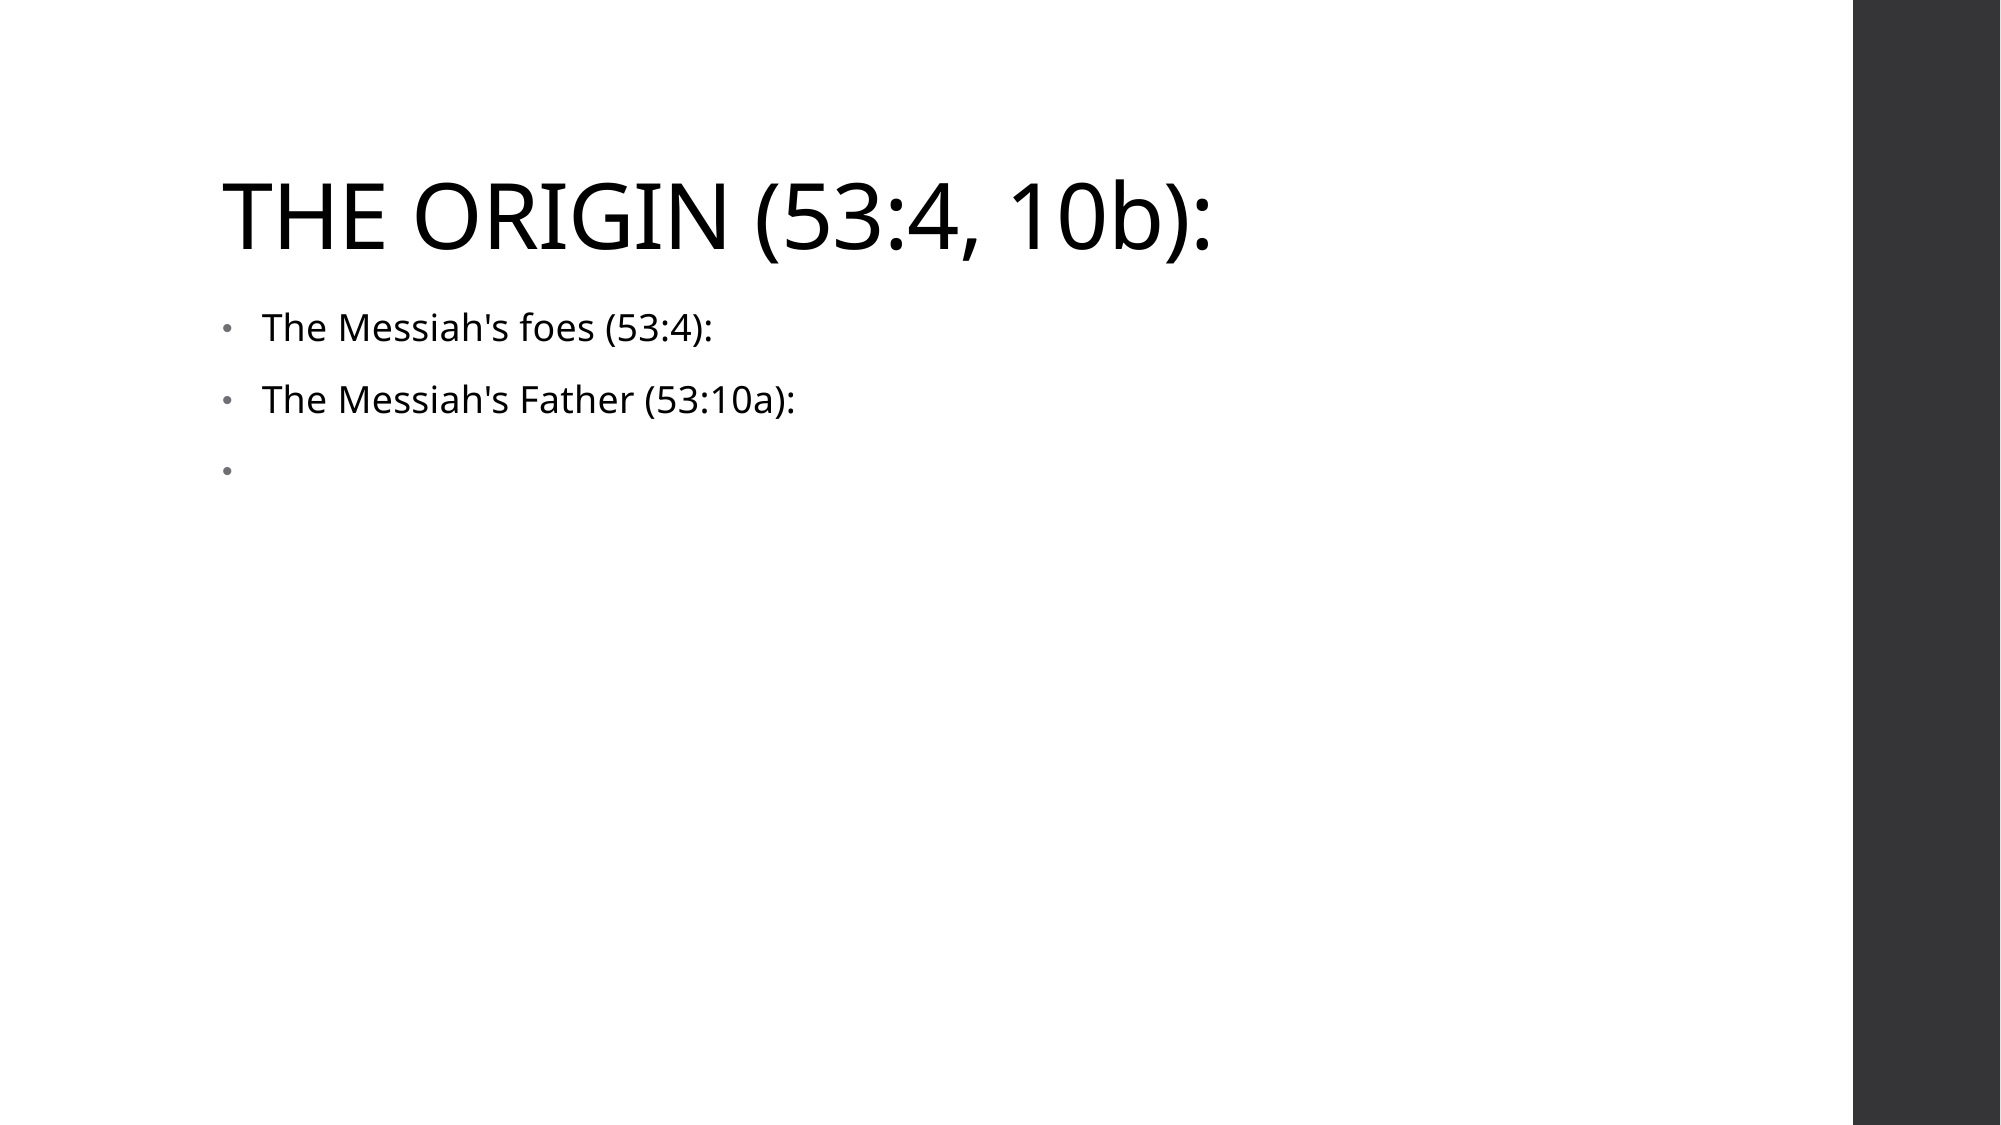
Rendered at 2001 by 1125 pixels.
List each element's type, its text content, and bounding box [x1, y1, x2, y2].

list The Messiah's foes (53:4): The Messiah's Father (53:10a): [206, 299, 1617, 1014]
title THE ORIGIN (53:4, 10b): [206, 60, 1797, 278]
